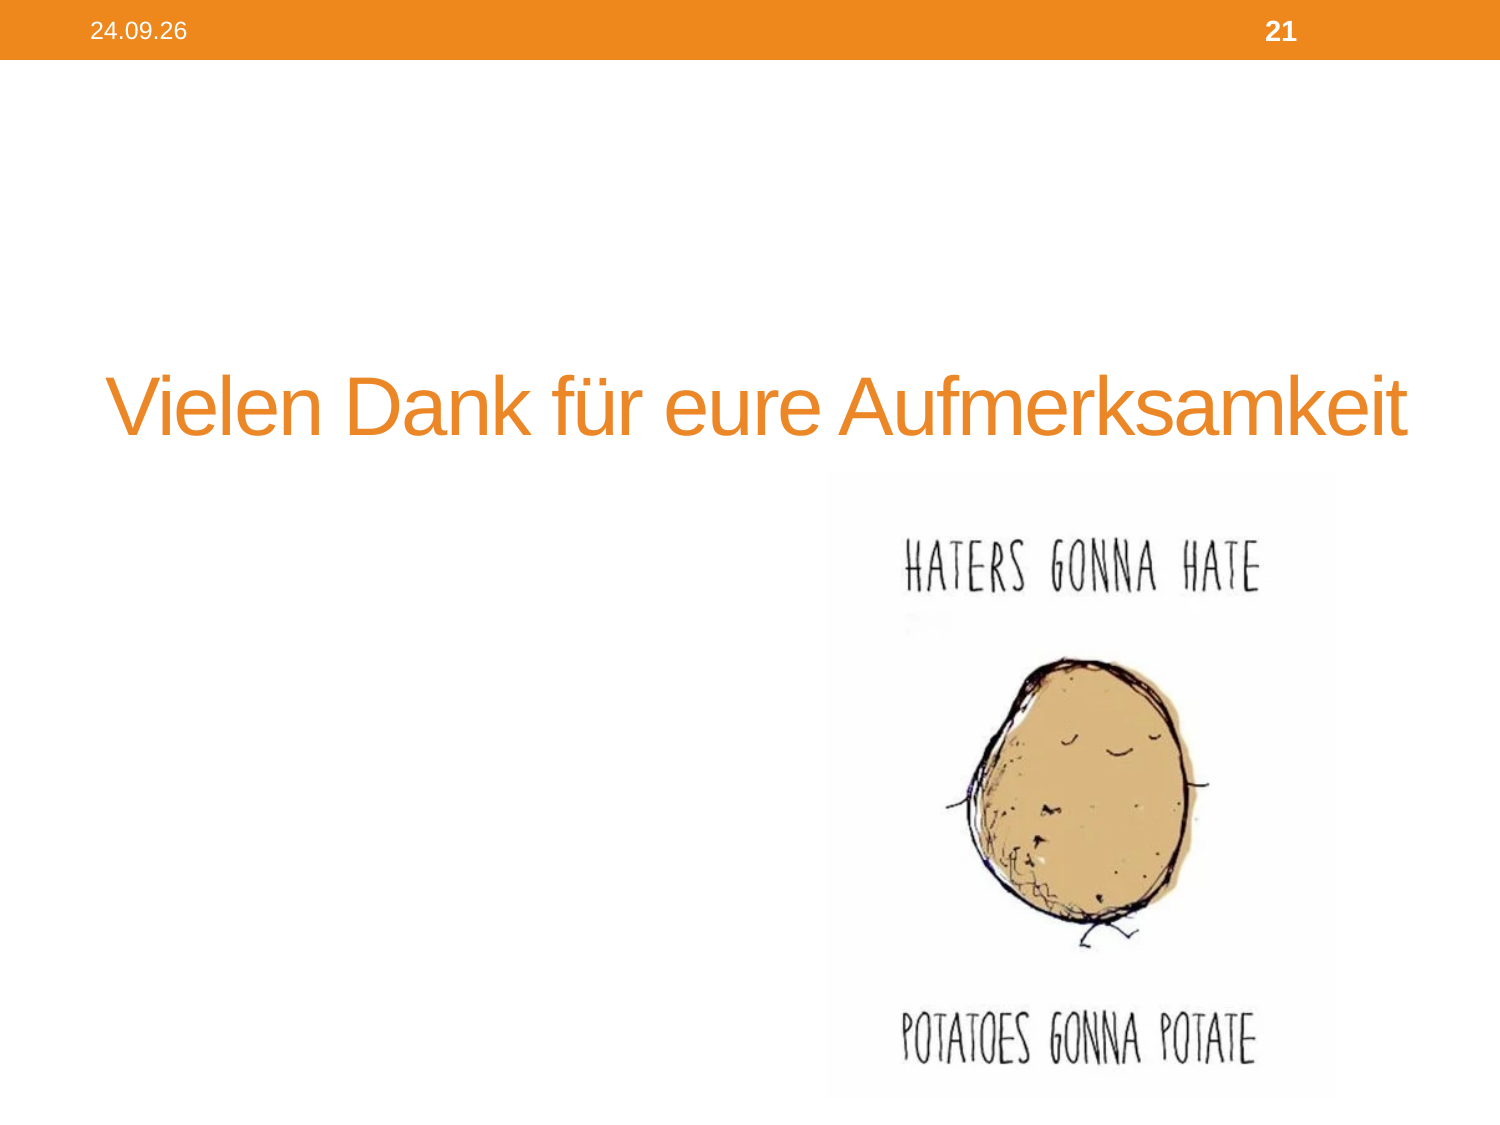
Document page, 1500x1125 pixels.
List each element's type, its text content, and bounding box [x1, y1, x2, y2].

picture [826, 472, 1335, 1099]
title Vielen Dank für eure Aufmerksamkeit [82, 153, 1433, 650]
slide_number 08.01.19 [75, 3, 550, 57]
slide_number <Nummer> [1250, 3, 1425, 57]
